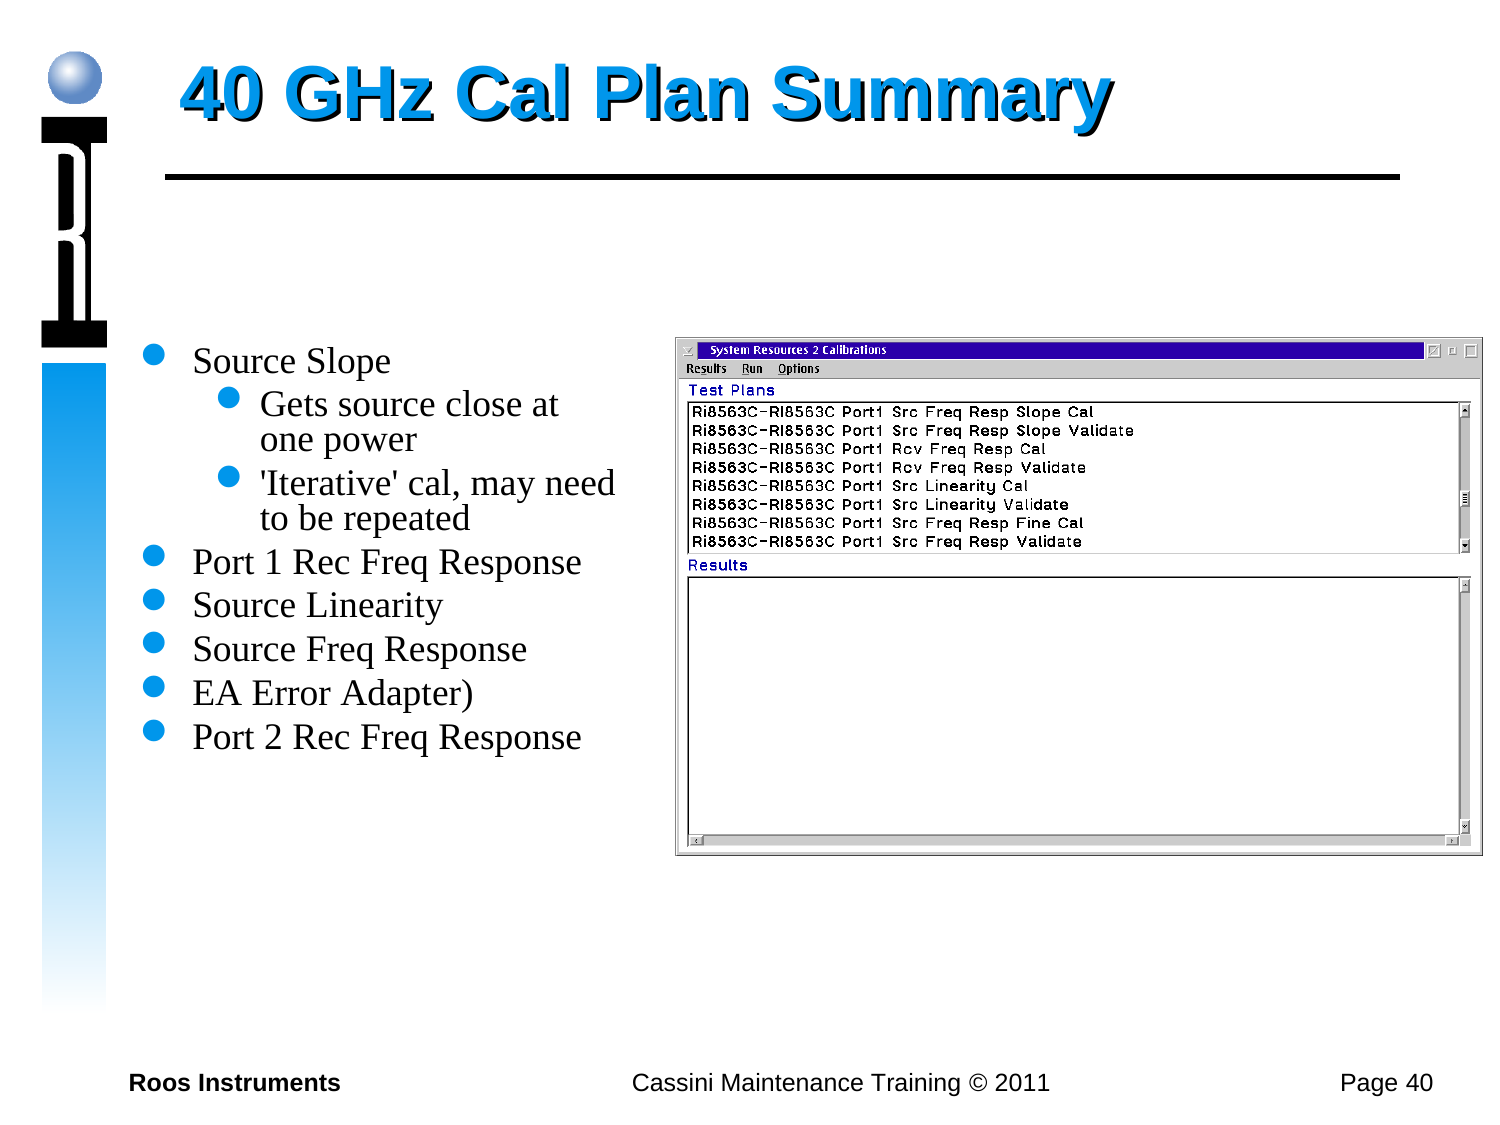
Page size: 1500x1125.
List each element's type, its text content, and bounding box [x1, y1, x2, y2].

title 40 GHz Cal Plan Summary [165, 45, 1441, 150]
picture [675, 337, 1483, 856]
list Source Slope Gets source close at one power 'Iterative' cal, may need to be repeated Port 1 Rec Freq Response Source Linearity Source Freq Response EA Error Adapter) Port 2 Rec Freq Response [125, 337, 638, 1063]
